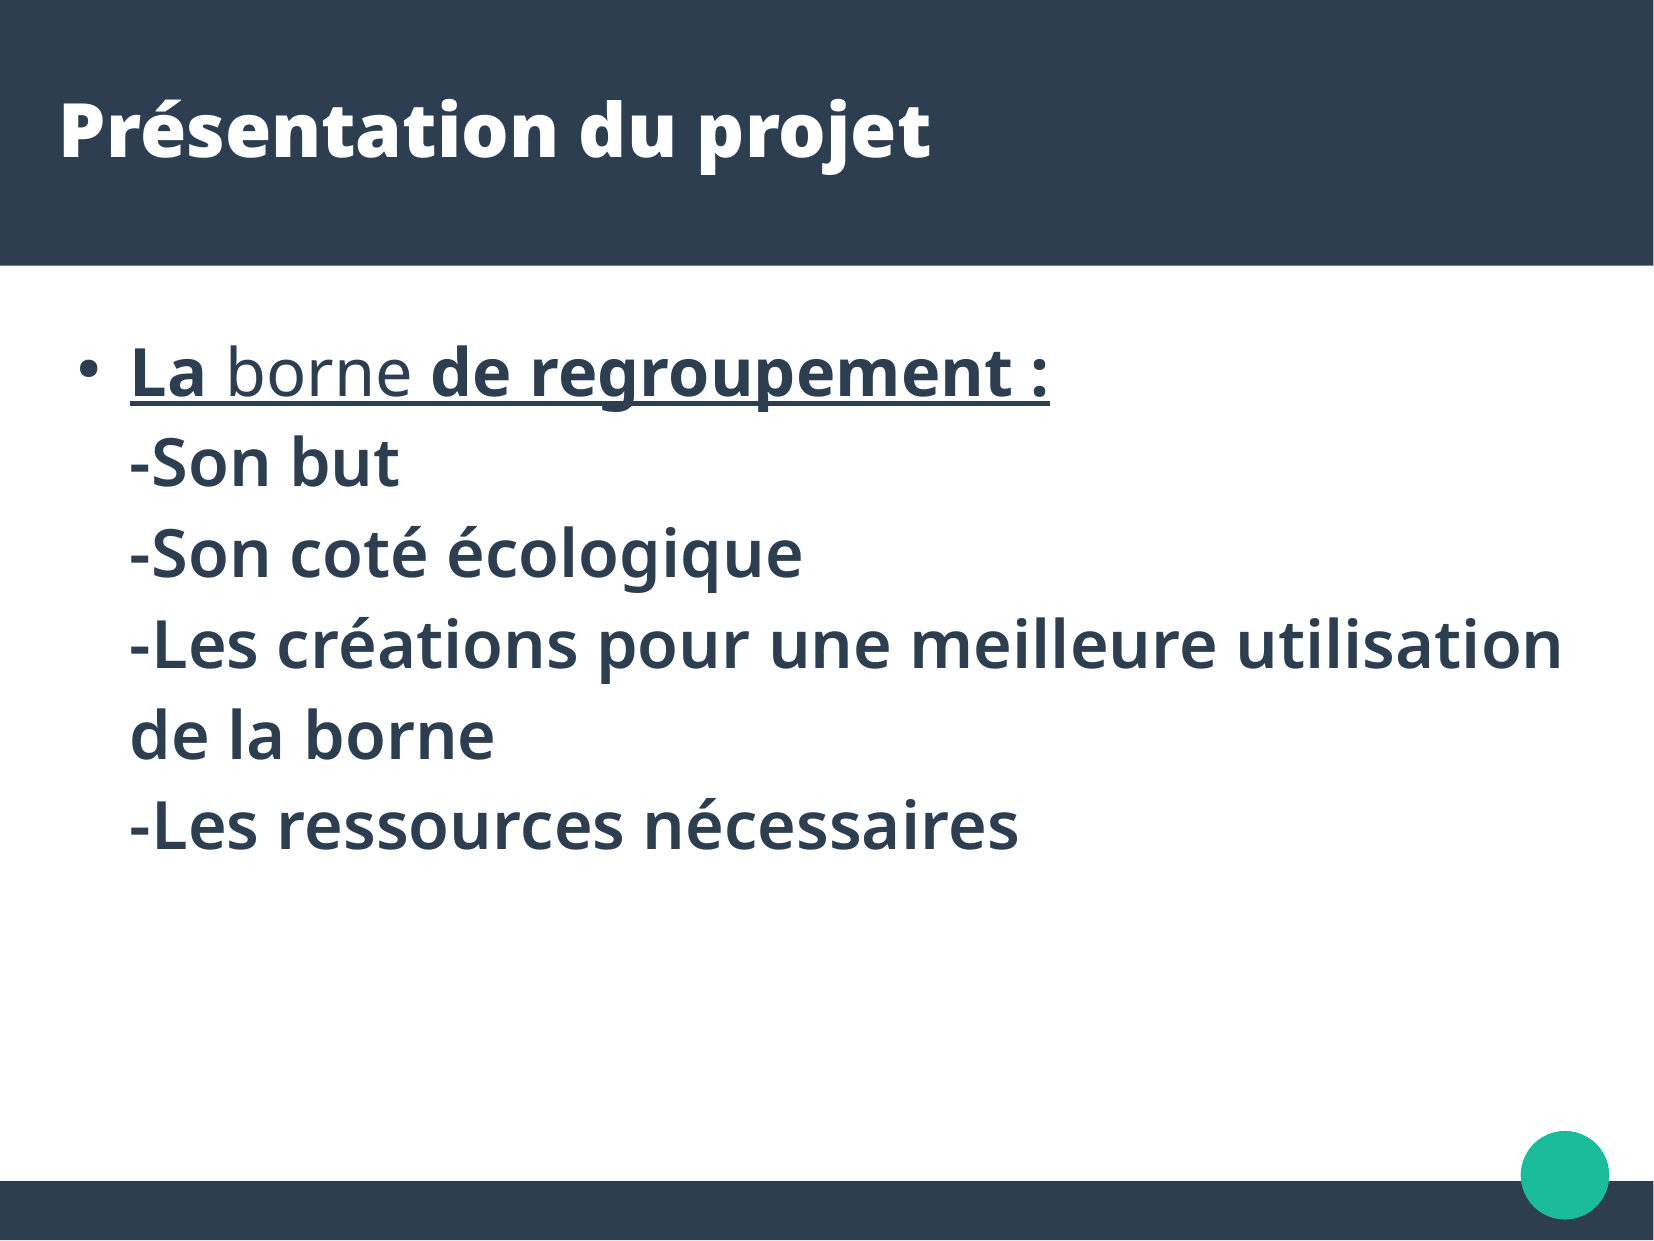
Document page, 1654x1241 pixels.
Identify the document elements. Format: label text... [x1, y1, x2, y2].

list La borne de regroupement : -Son but -Son coté écologique -Les créations pour une meilleure utilisation de la borne -Les ressources nécessaires [59, 324, 1595, 1152]
title Présentation du projet [59, 49, 1595, 207]
